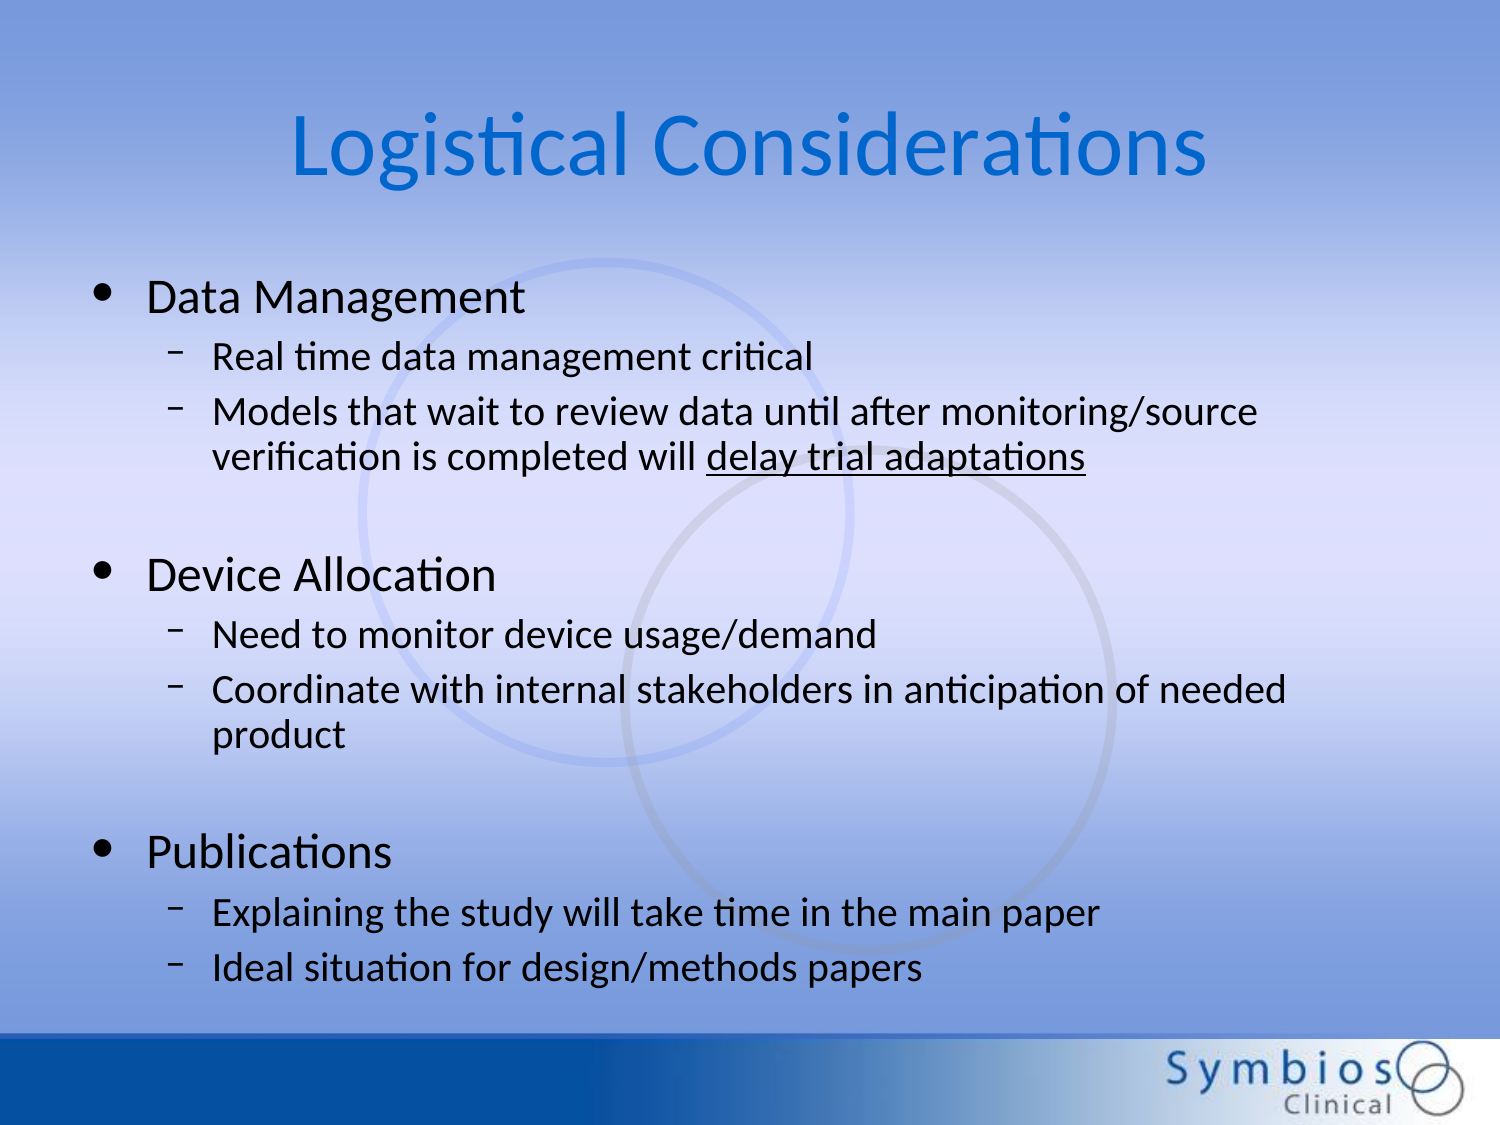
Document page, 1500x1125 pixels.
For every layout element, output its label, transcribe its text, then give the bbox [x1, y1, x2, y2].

picture [0, 0, 1500, 1125]
list Data Management Real time data management critical Models that wait to review data until after monitoring/source verification is completed will delay trial adaptations Device Allocation Need to monitor device usage/demand Coordinate with internal stakeholders in anticipation of needed product Publications Explaining the study will take time in the main paper Ideal situation for design/methods papers [75, 262, 1426, 1102]
title Logistical Considerations [75, 45, 1426, 233]
